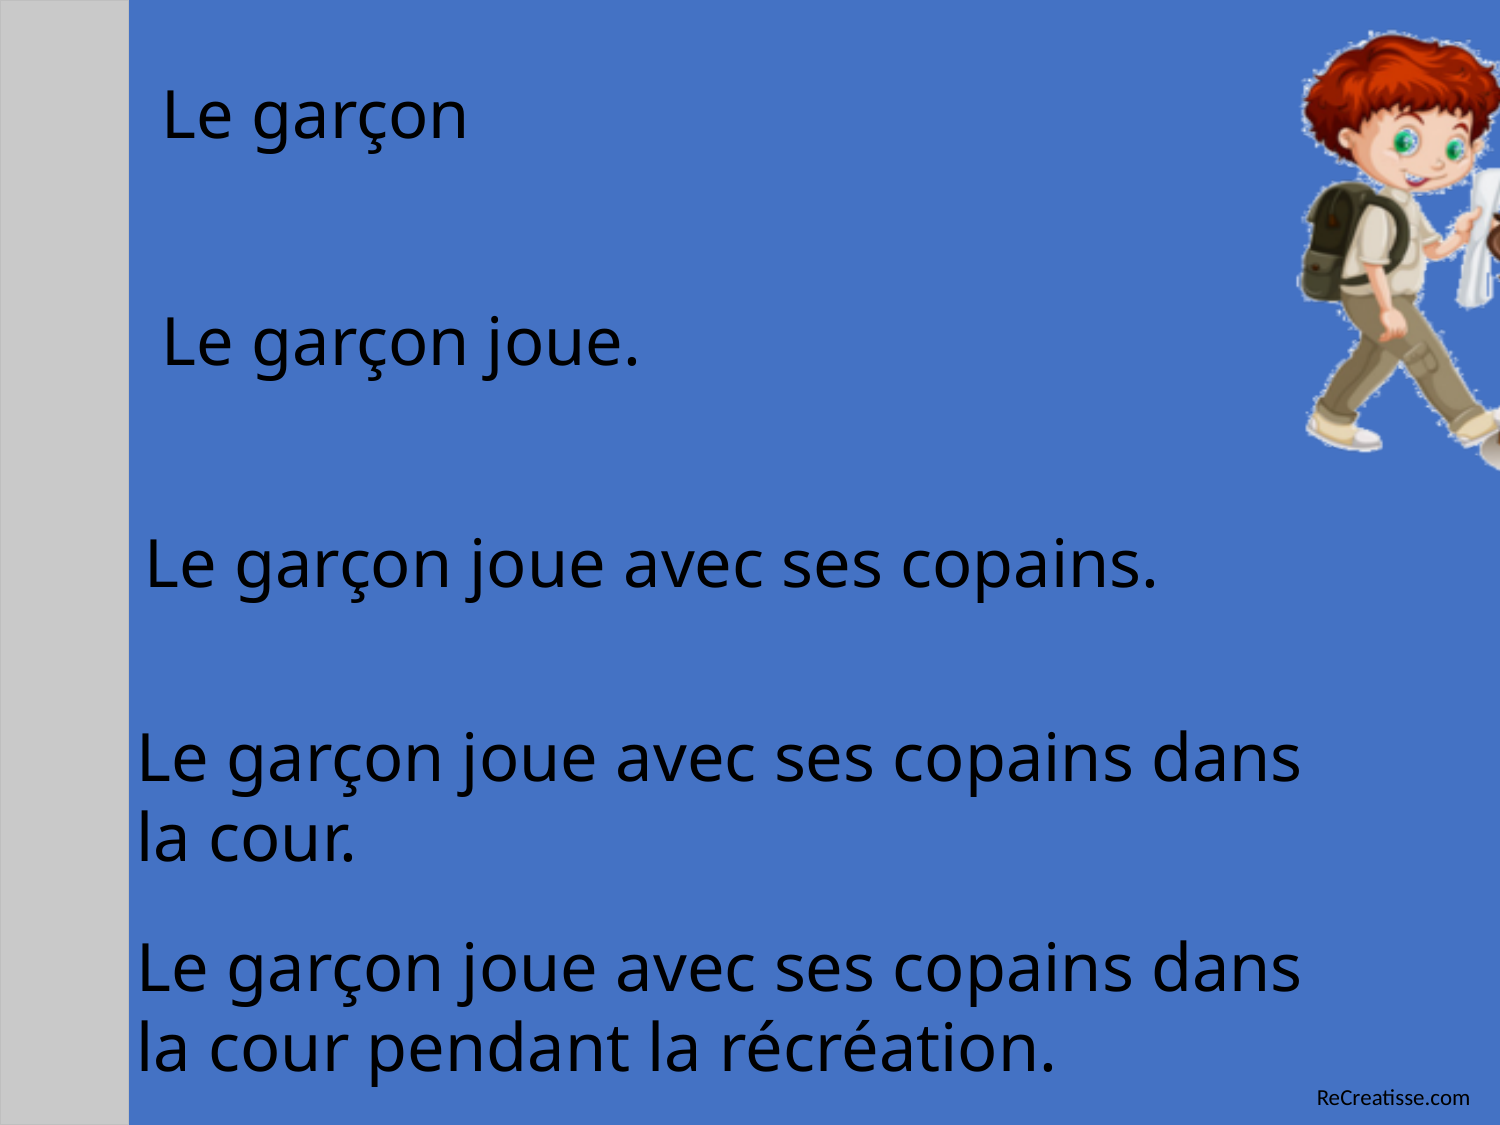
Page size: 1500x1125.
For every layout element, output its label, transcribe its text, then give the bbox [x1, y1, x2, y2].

table_cell [129, 900, 1500, 1125]
text_box Le garçon joue avec ses copains dans la cour pendant la récréation. [122, 917, 1320, 1092]
text_box Le garçon [147, 65, 485, 160]
table_cell [129, 675, 1500, 900]
text_box [0, 0, 129, 1125]
text_box Le garçon joue avec ses copains dans la cour. [122, 707, 1320, 882]
table_cell [129, 450, 1500, 675]
text_box ReCreatisse.com [1302, 1075, 1486, 1118]
table_header [129, 0, 1281, 225]
table_cell [129, 225, 1281, 450]
text_box Le garçon joue avec ses copains. [129, 514, 1176, 609]
text_box Le garçon joue. [147, 291, 657, 386]
picture [1281, 0, 1500, 563]
